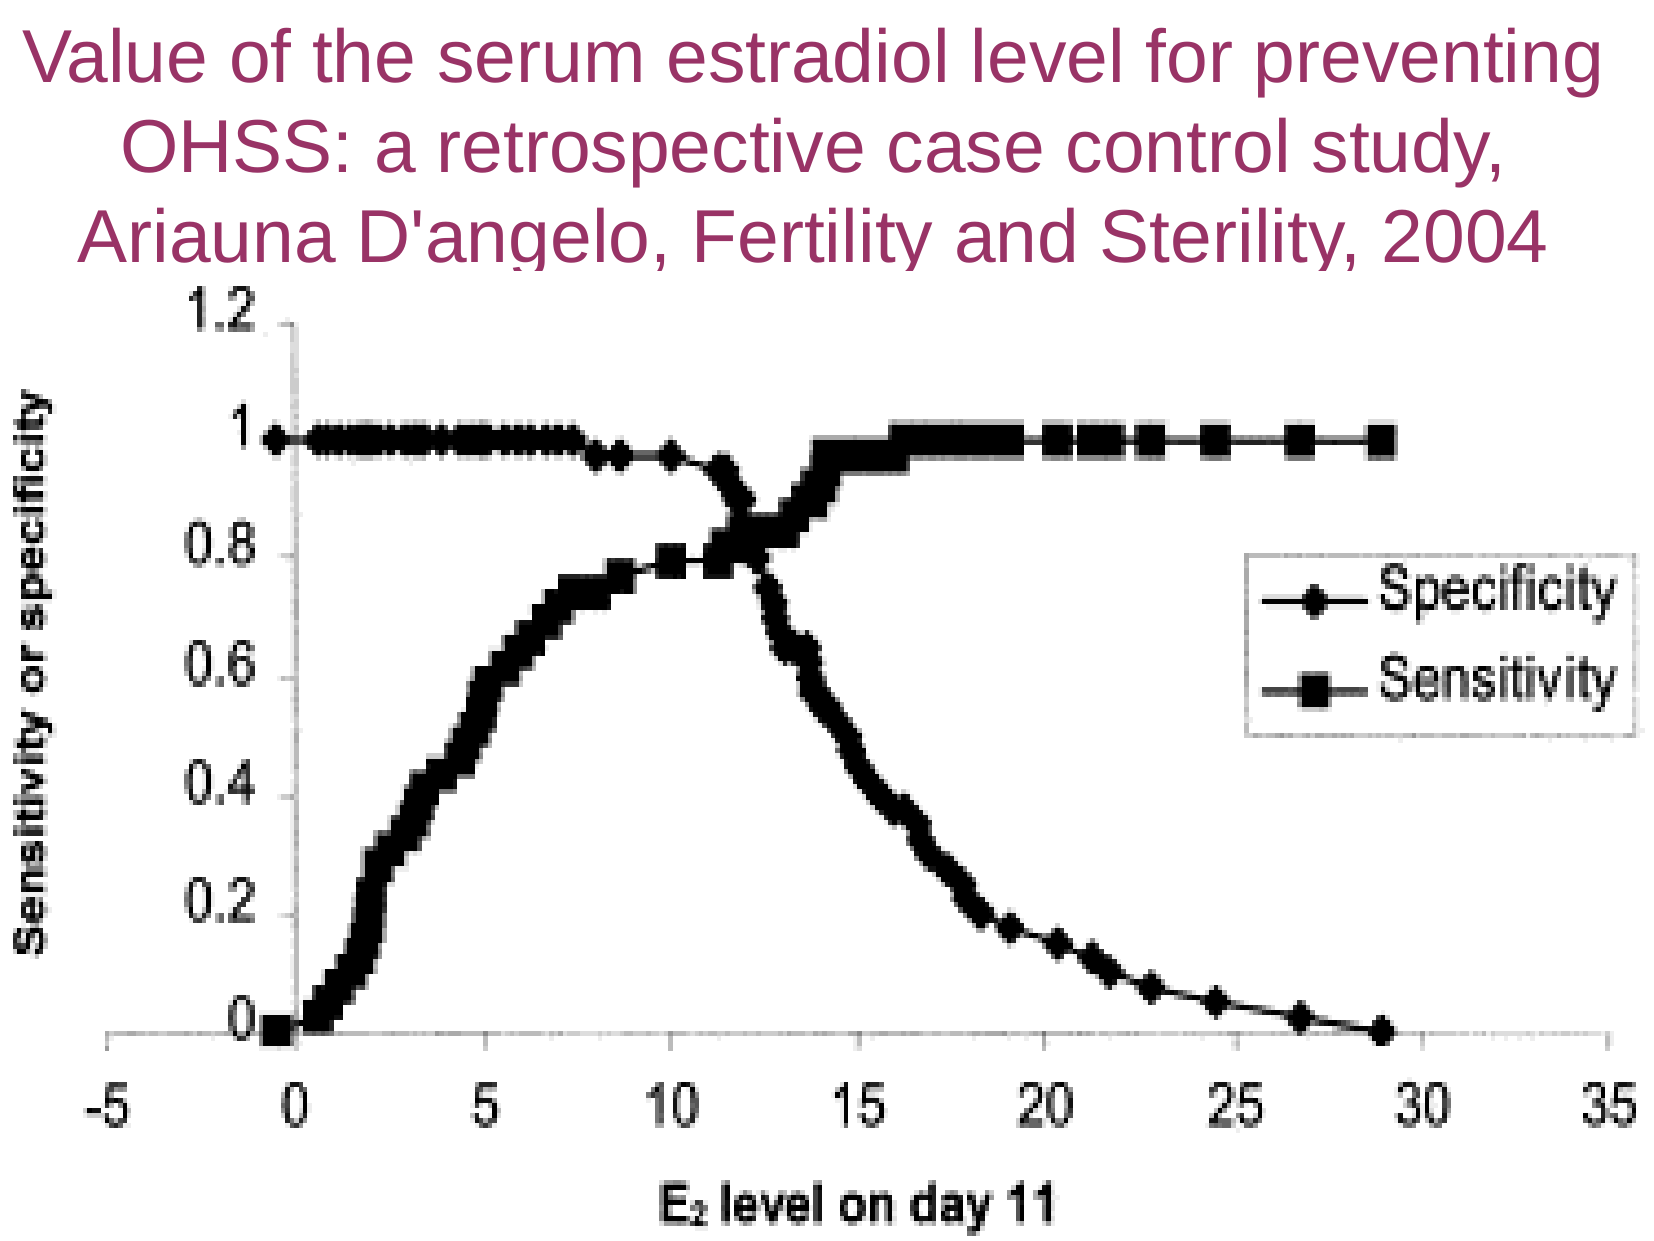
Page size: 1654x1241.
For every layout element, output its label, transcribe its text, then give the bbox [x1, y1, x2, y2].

picture [0, 271, 1654, 1241]
title Value of the serum estradiol level for preventing OHSS: a retrospective case control study, Ariauna D'angelo, Fertility and Sterility, 2004 [0, 0, 1644, 271]
